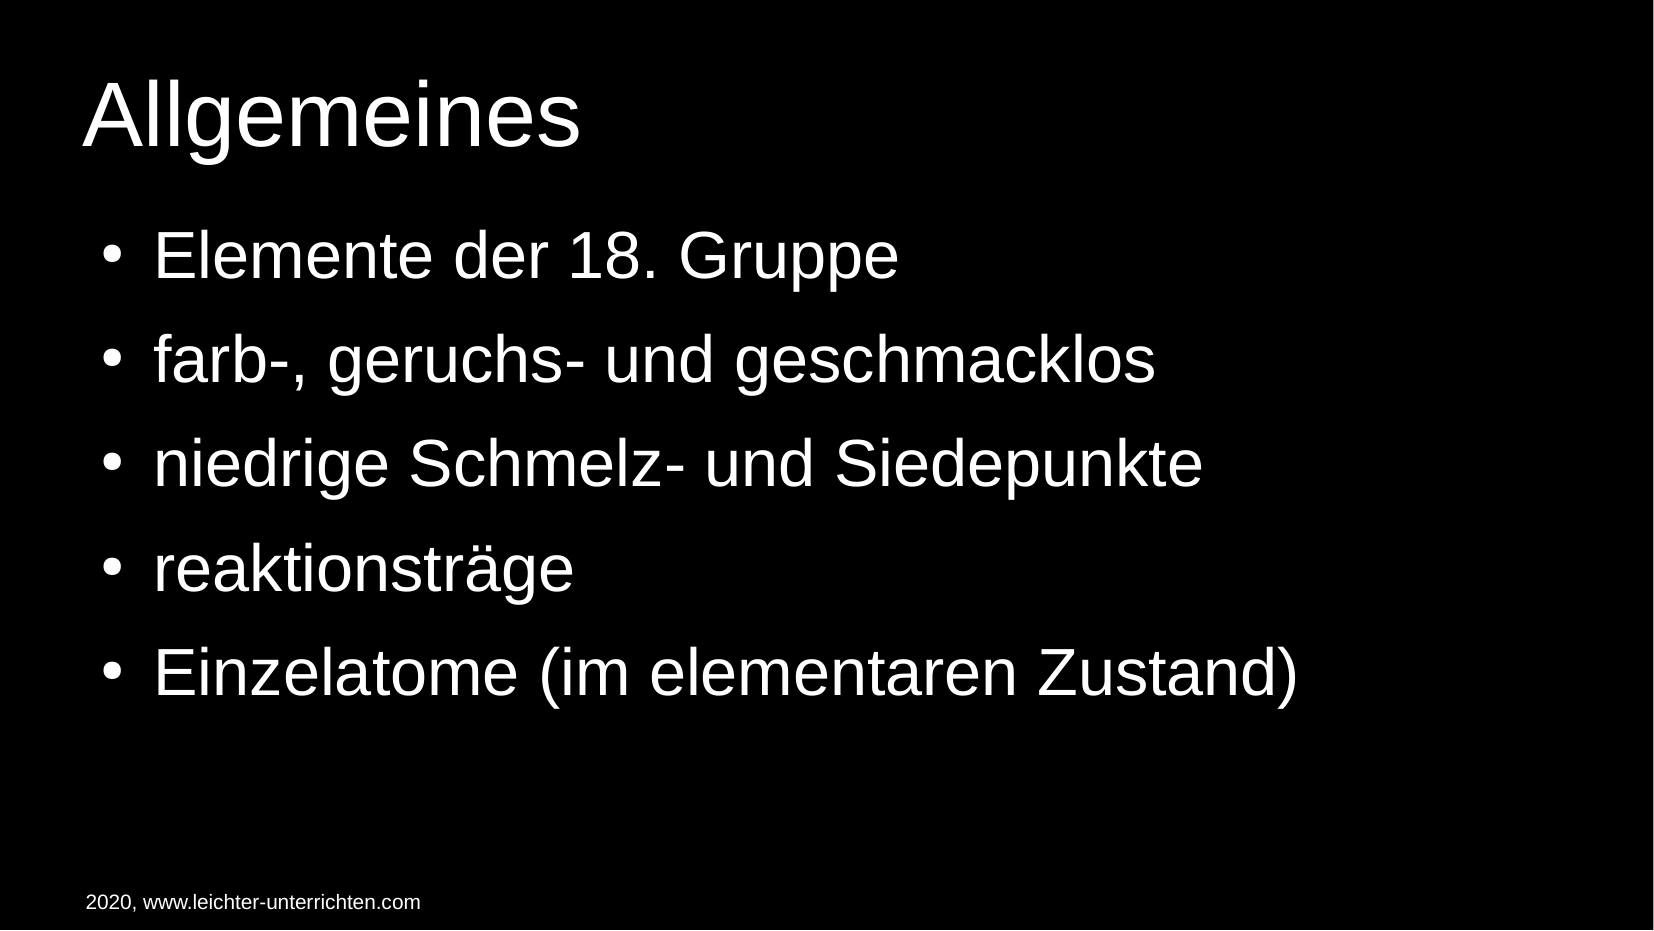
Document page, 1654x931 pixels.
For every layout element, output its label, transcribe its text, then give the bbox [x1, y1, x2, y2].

list Elemente der 18. Gruppe farb-, geruchs- und geschmacklos niedrige Schmelz- und Siedepunkte reaktionsträge Einzelatome (im elementaren Zustand) [82, 217, 1571, 875]
title Allgemeines [82, 37, 1571, 193]
